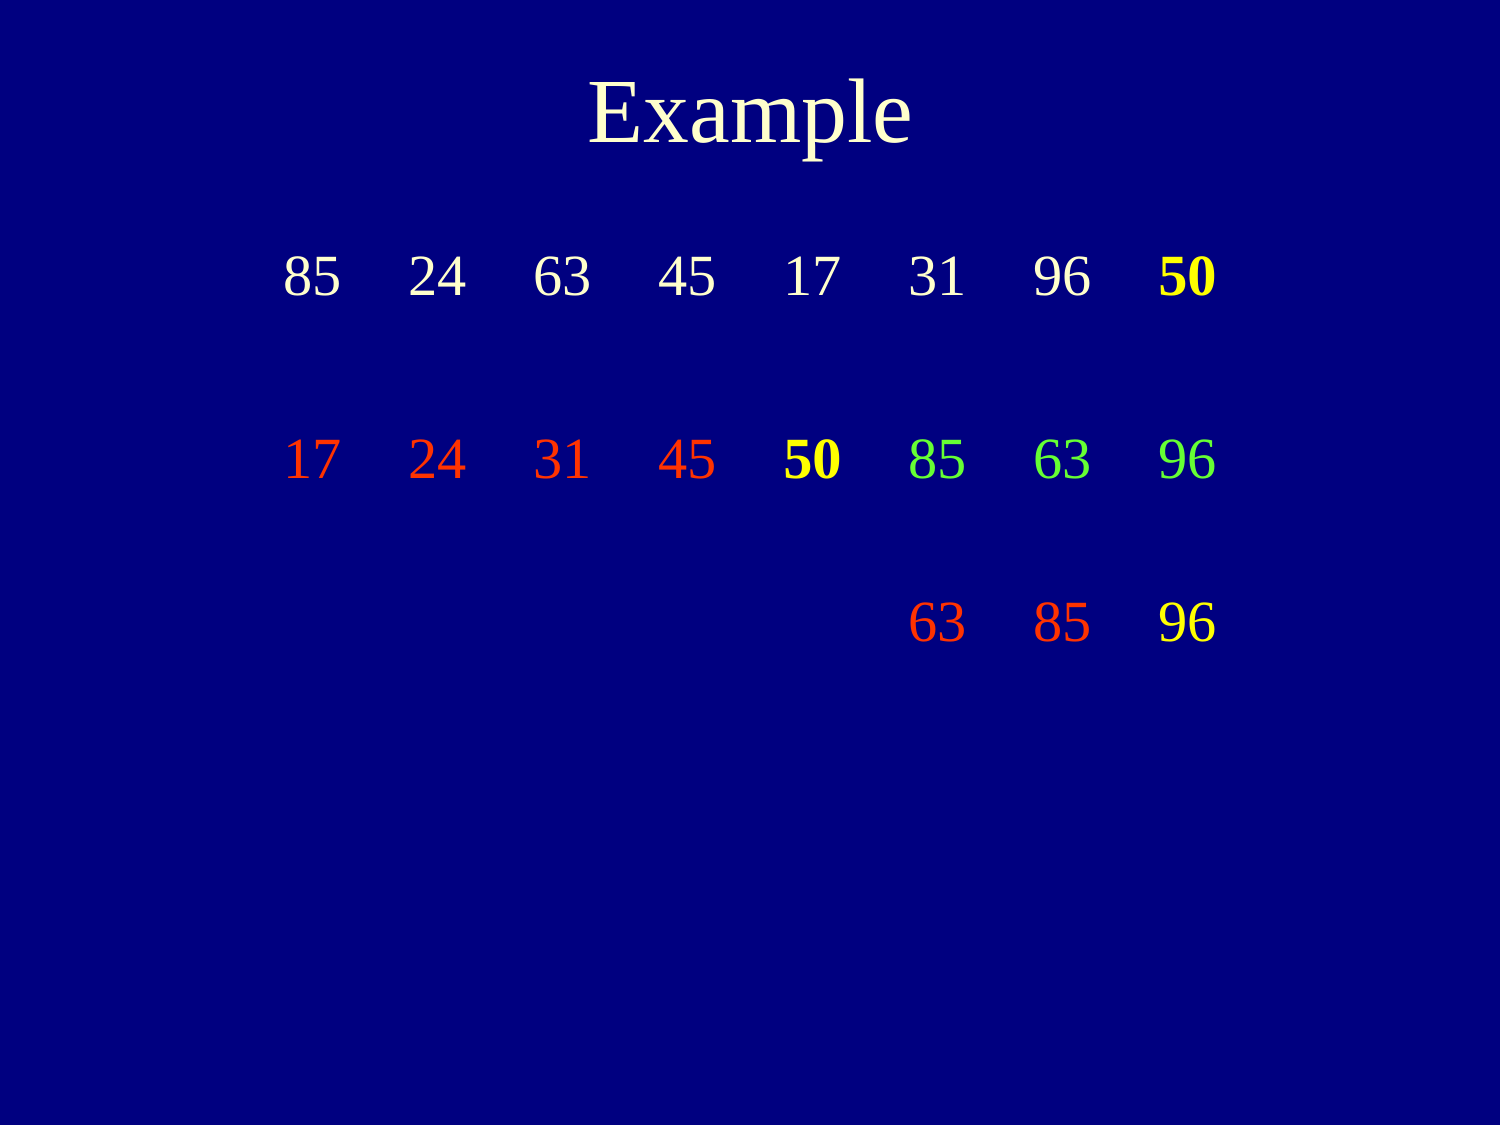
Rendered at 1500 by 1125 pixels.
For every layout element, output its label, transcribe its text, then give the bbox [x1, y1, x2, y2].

table_header 85 [1000, 575, 1125, 675]
table_header 31 [500, 413, 625, 512]
table_header 45 [625, 413, 750, 512]
table_header 96 [1125, 575, 1250, 675]
table_header 85 [250, 229, 375, 325]
table_header 24 [375, 229, 500, 325]
table_header 85 [875, 413, 1000, 512]
table_header 50 [1125, 229, 1250, 325]
table_header 45 [625, 229, 750, 325]
table_header 96 [1000, 229, 1125, 325]
table_header 31 [875, 229, 1000, 325]
table_header 63 [875, 575, 1000, 675]
table_header 63 [500, 229, 625, 325]
table_header 96 [1125, 413, 1250, 512]
table_header 24 [375, 413, 500, 512]
title Example [22, 43, 1480, 169]
table_header 17 [750, 229, 875, 325]
table_header 50 [750, 413, 875, 512]
table_header 63 [1000, 413, 1125, 512]
table_header 17 [250, 413, 375, 512]
